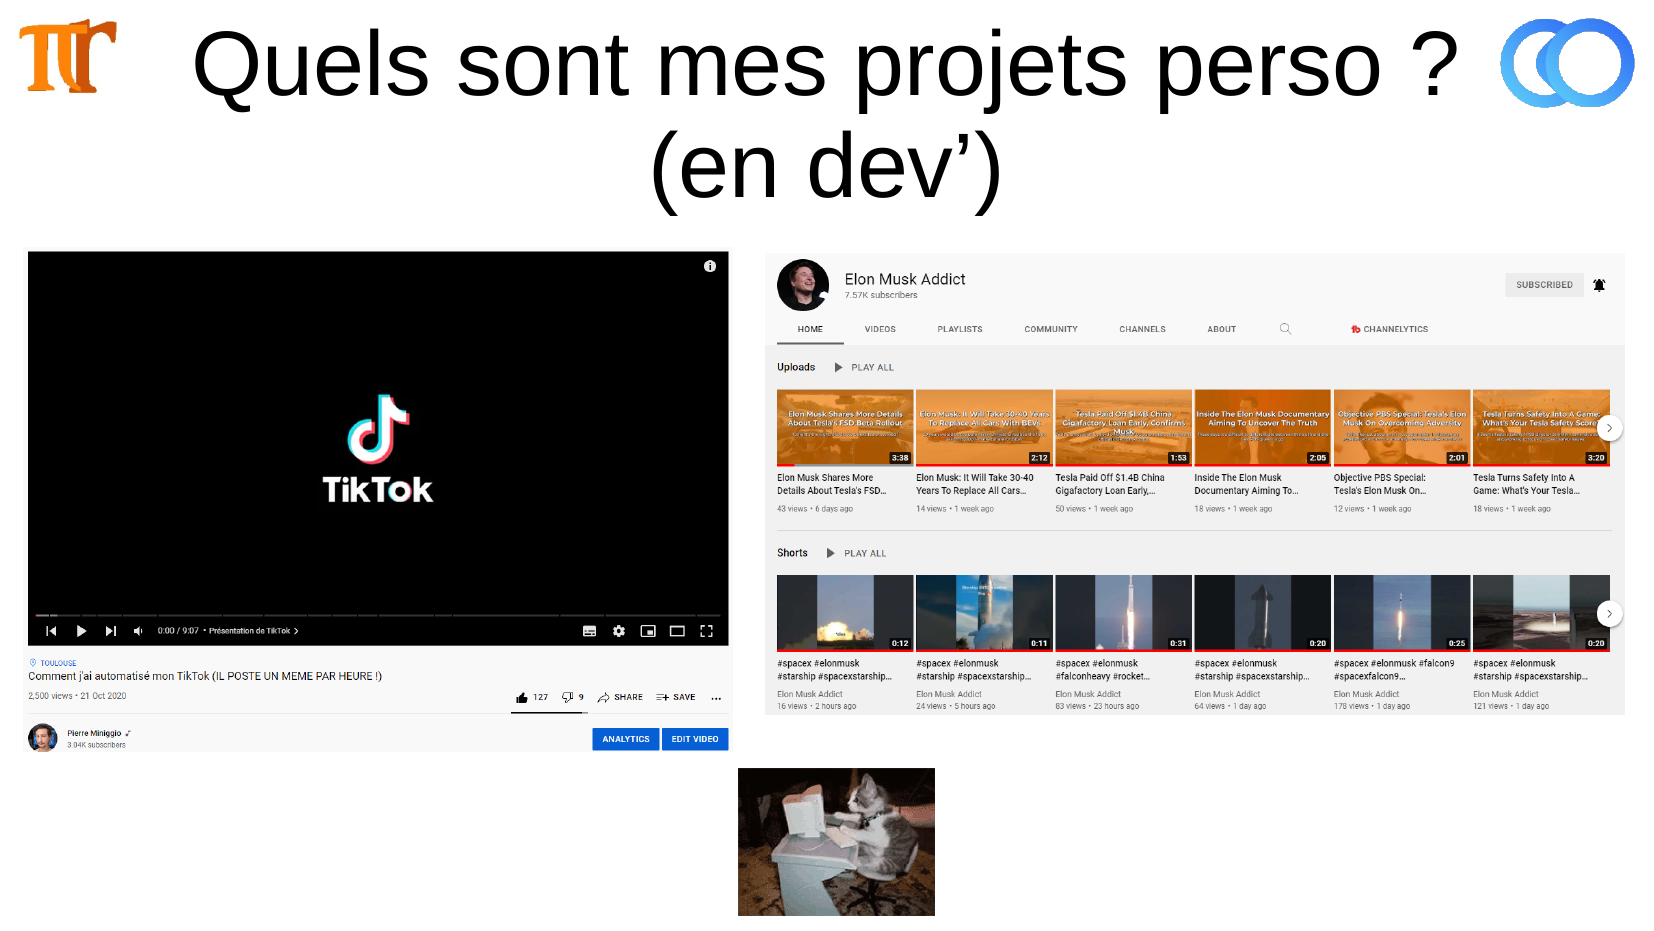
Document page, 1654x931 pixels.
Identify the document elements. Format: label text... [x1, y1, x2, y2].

picture [738, 768, 935, 916]
picture [23, 247, 733, 752]
picture [1450, 0, 1654, 142]
picture [765, 253, 1625, 715]
picture [17, 5, 119, 107]
title Quels sont mes projets perso ? (en dev’) [82, 12, 1571, 218]
